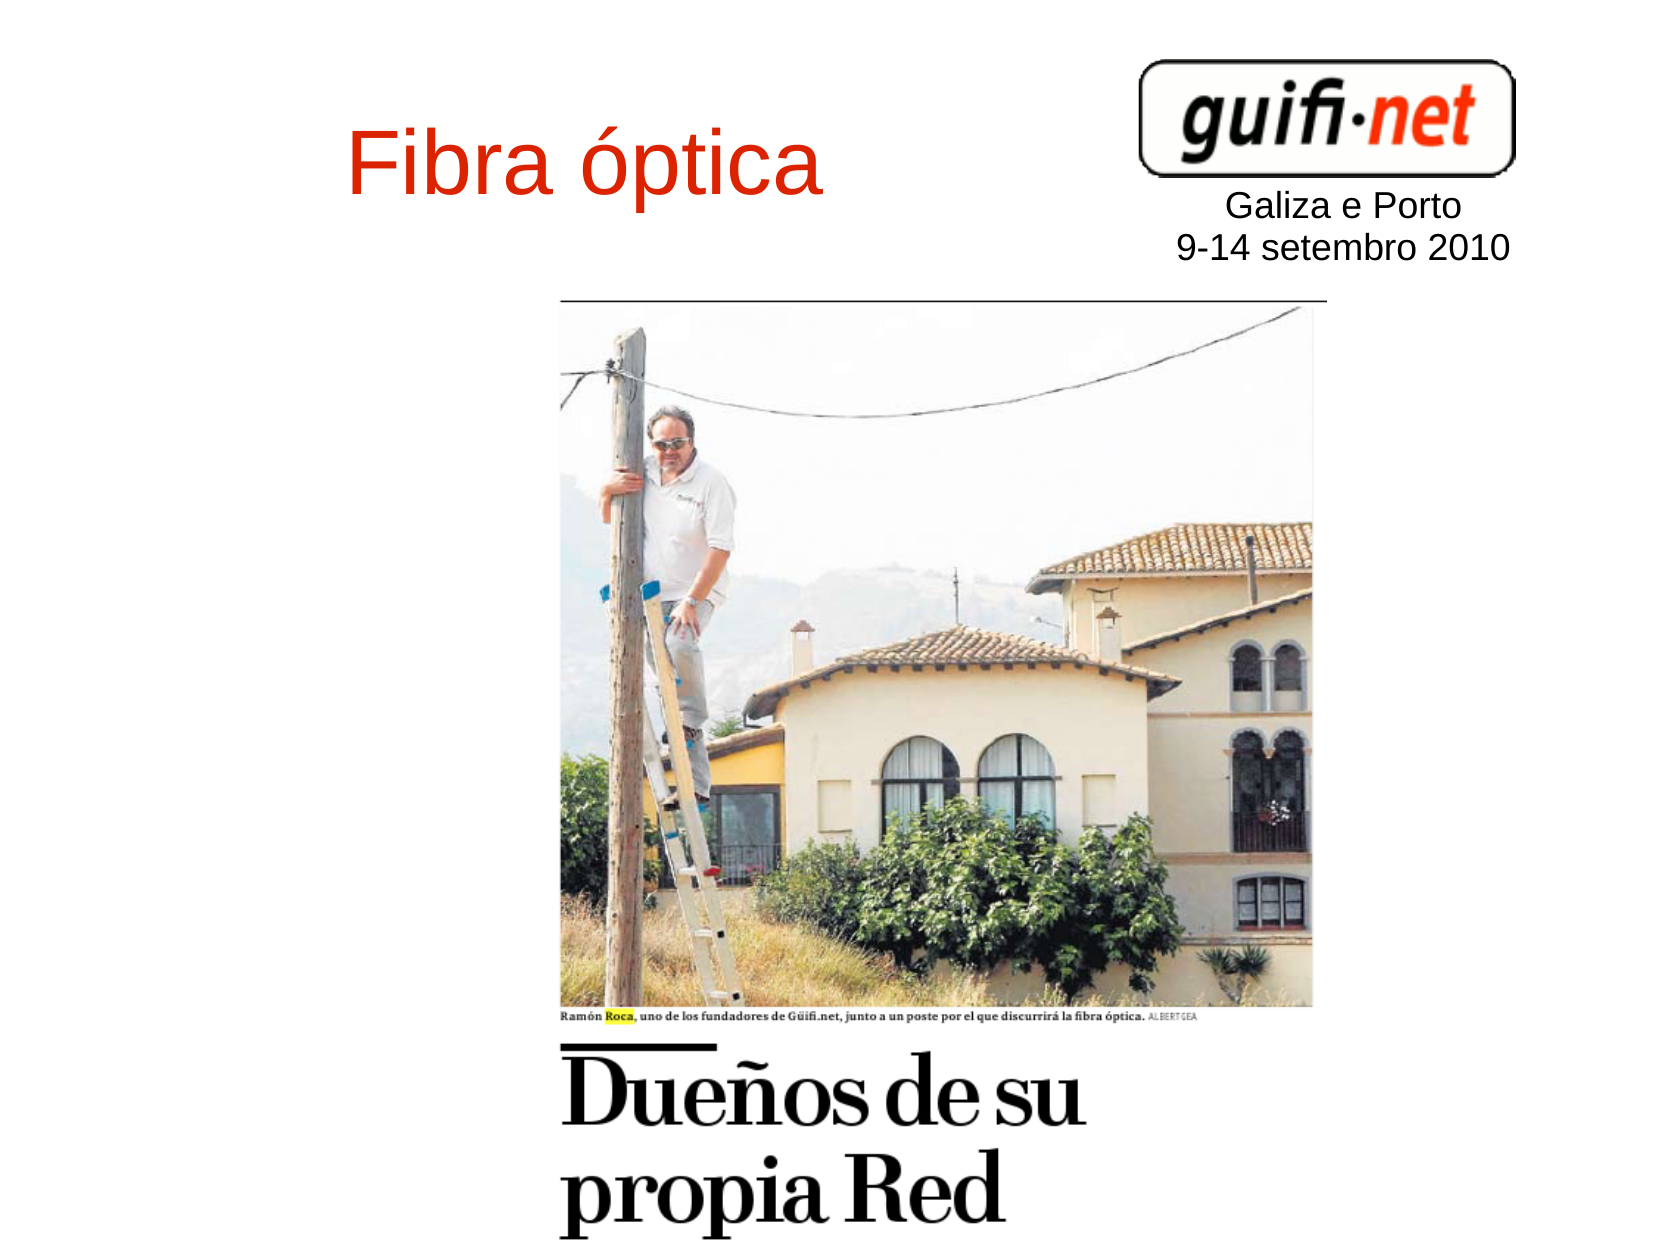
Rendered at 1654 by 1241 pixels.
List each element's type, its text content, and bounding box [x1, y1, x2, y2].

text_box Galiza e Porto 9-14 setembro 2010 [1033, 177, 1654, 277]
title Fibra óptica [76, 66, 1093, 259]
picture [555, 295, 1327, 1241]
picture [1137, 59, 1516, 177]
